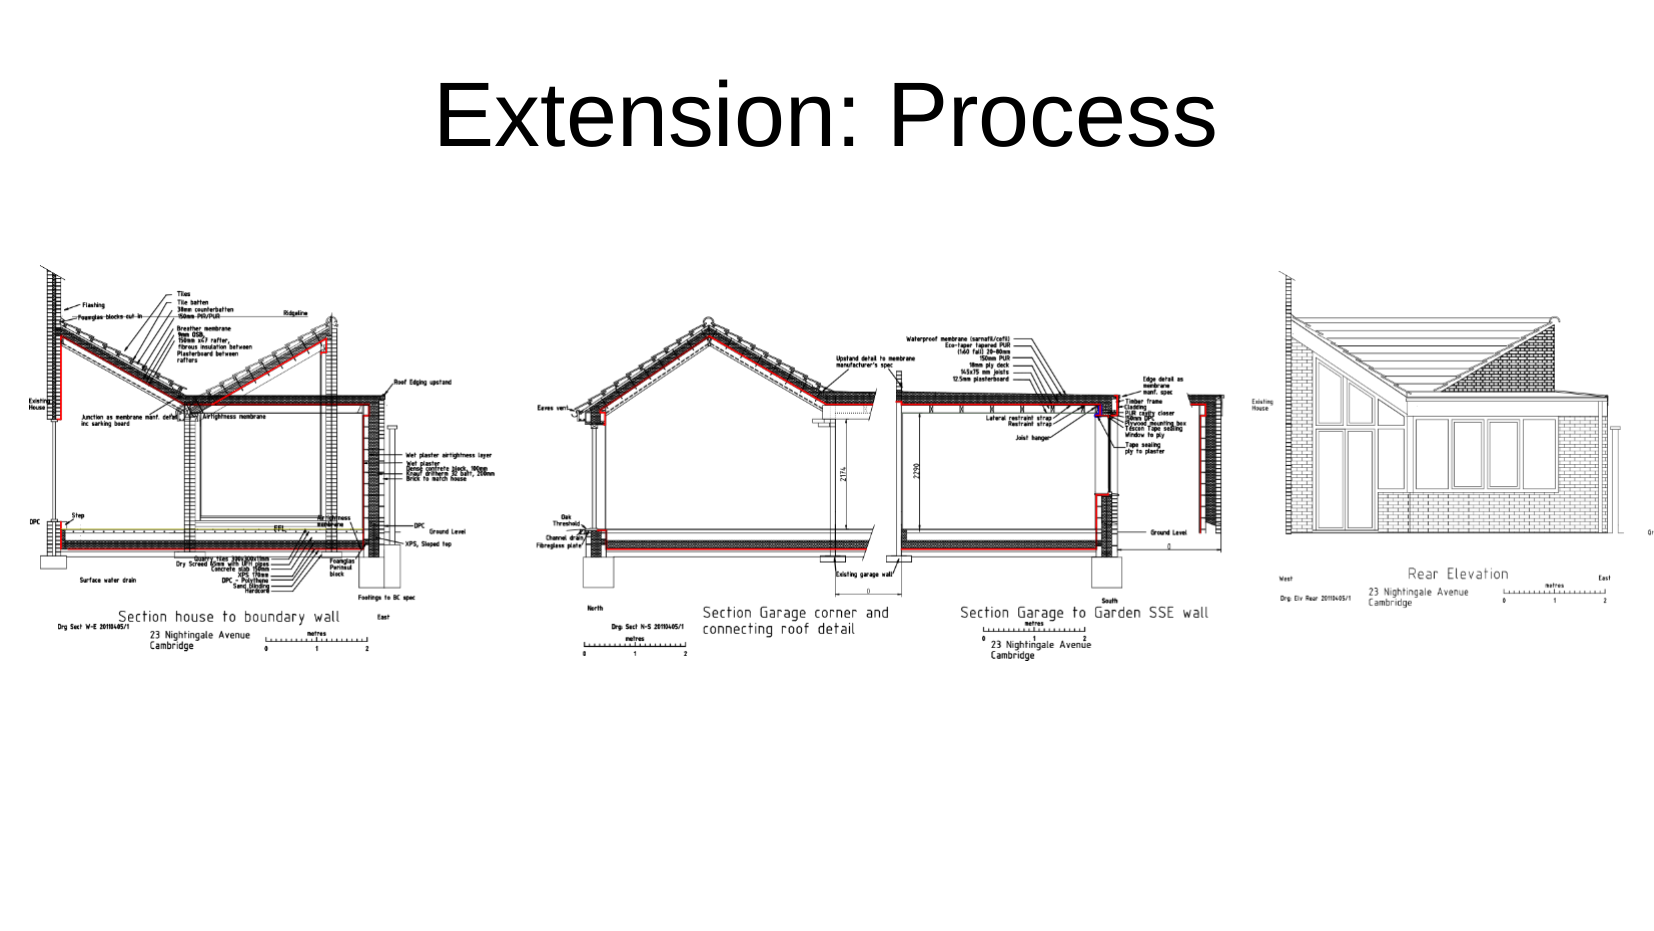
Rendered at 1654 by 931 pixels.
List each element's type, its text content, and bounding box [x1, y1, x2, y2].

picture [29, 265, 1654, 661]
title Extension: Process [82, 37, 1571, 193]
